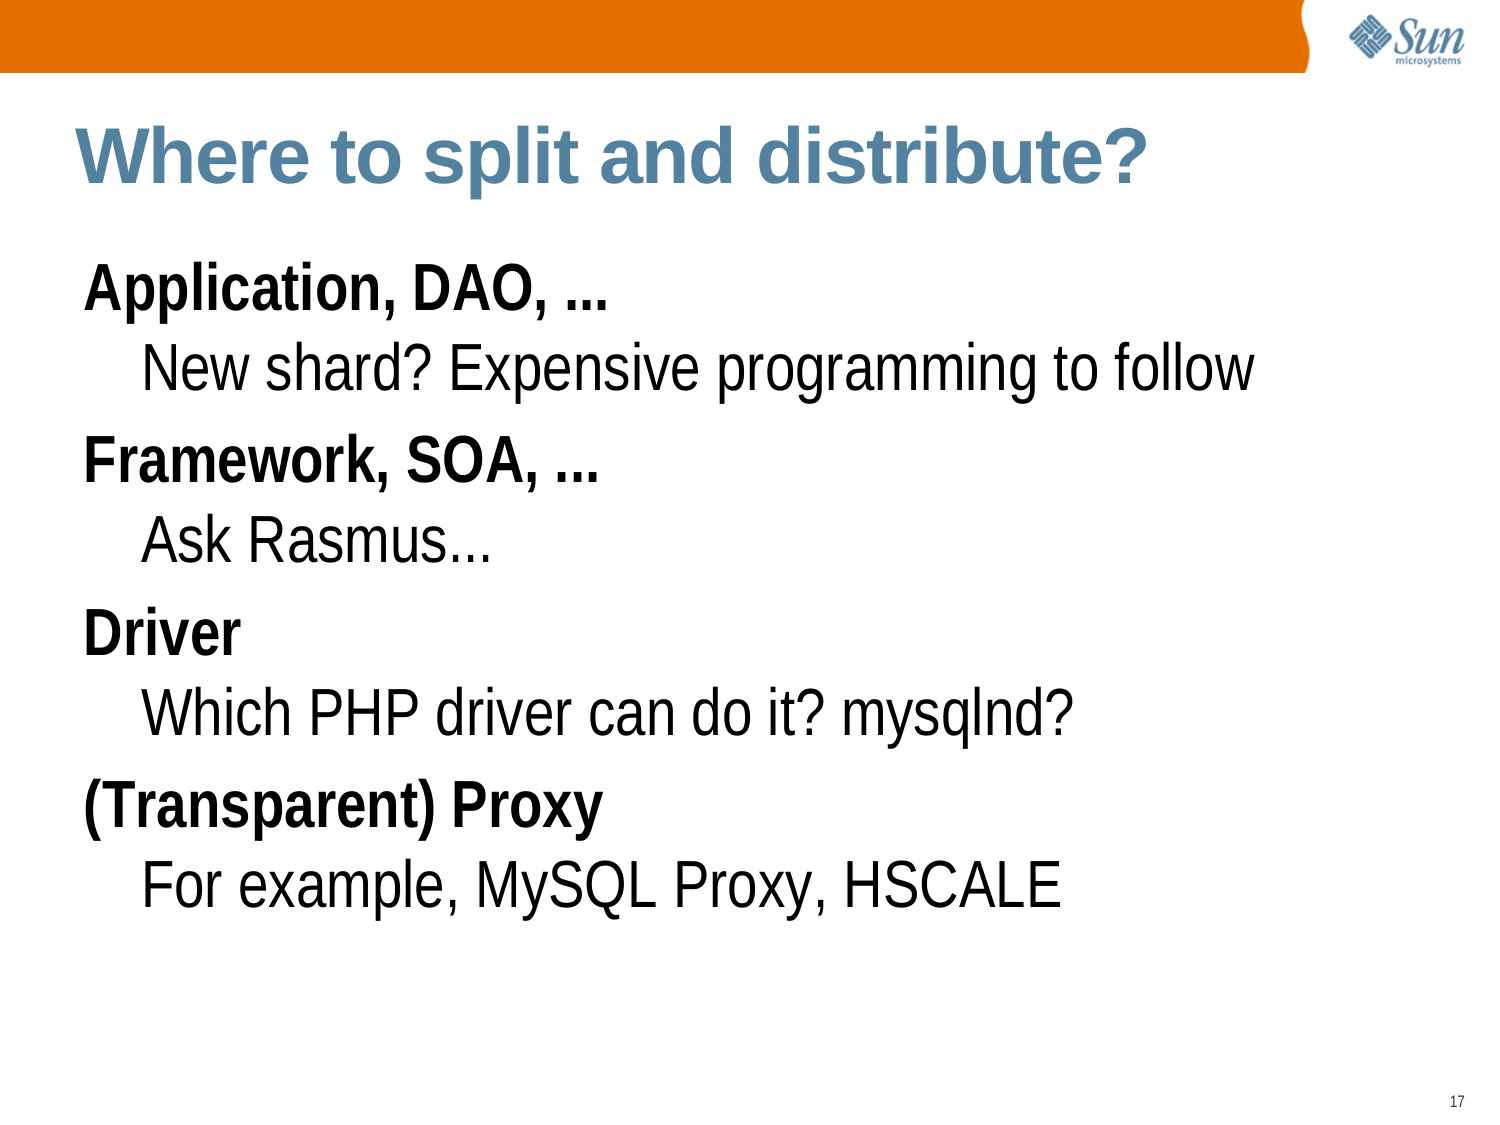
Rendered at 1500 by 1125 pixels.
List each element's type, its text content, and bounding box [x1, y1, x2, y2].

title Where to split and distribute? [75, 119, 1437, 224]
picture [0, 0, 1500, 73]
list Application, DAO, ... New shard? Expensive programming to follow Framework, SOA, ... Ask Rasmus... Driver Which PHP driver can do it? mysqlnd? (Transparent) Proxy For example, MySQL Proxy, HSCALE [64, 258, 1401, 1062]
